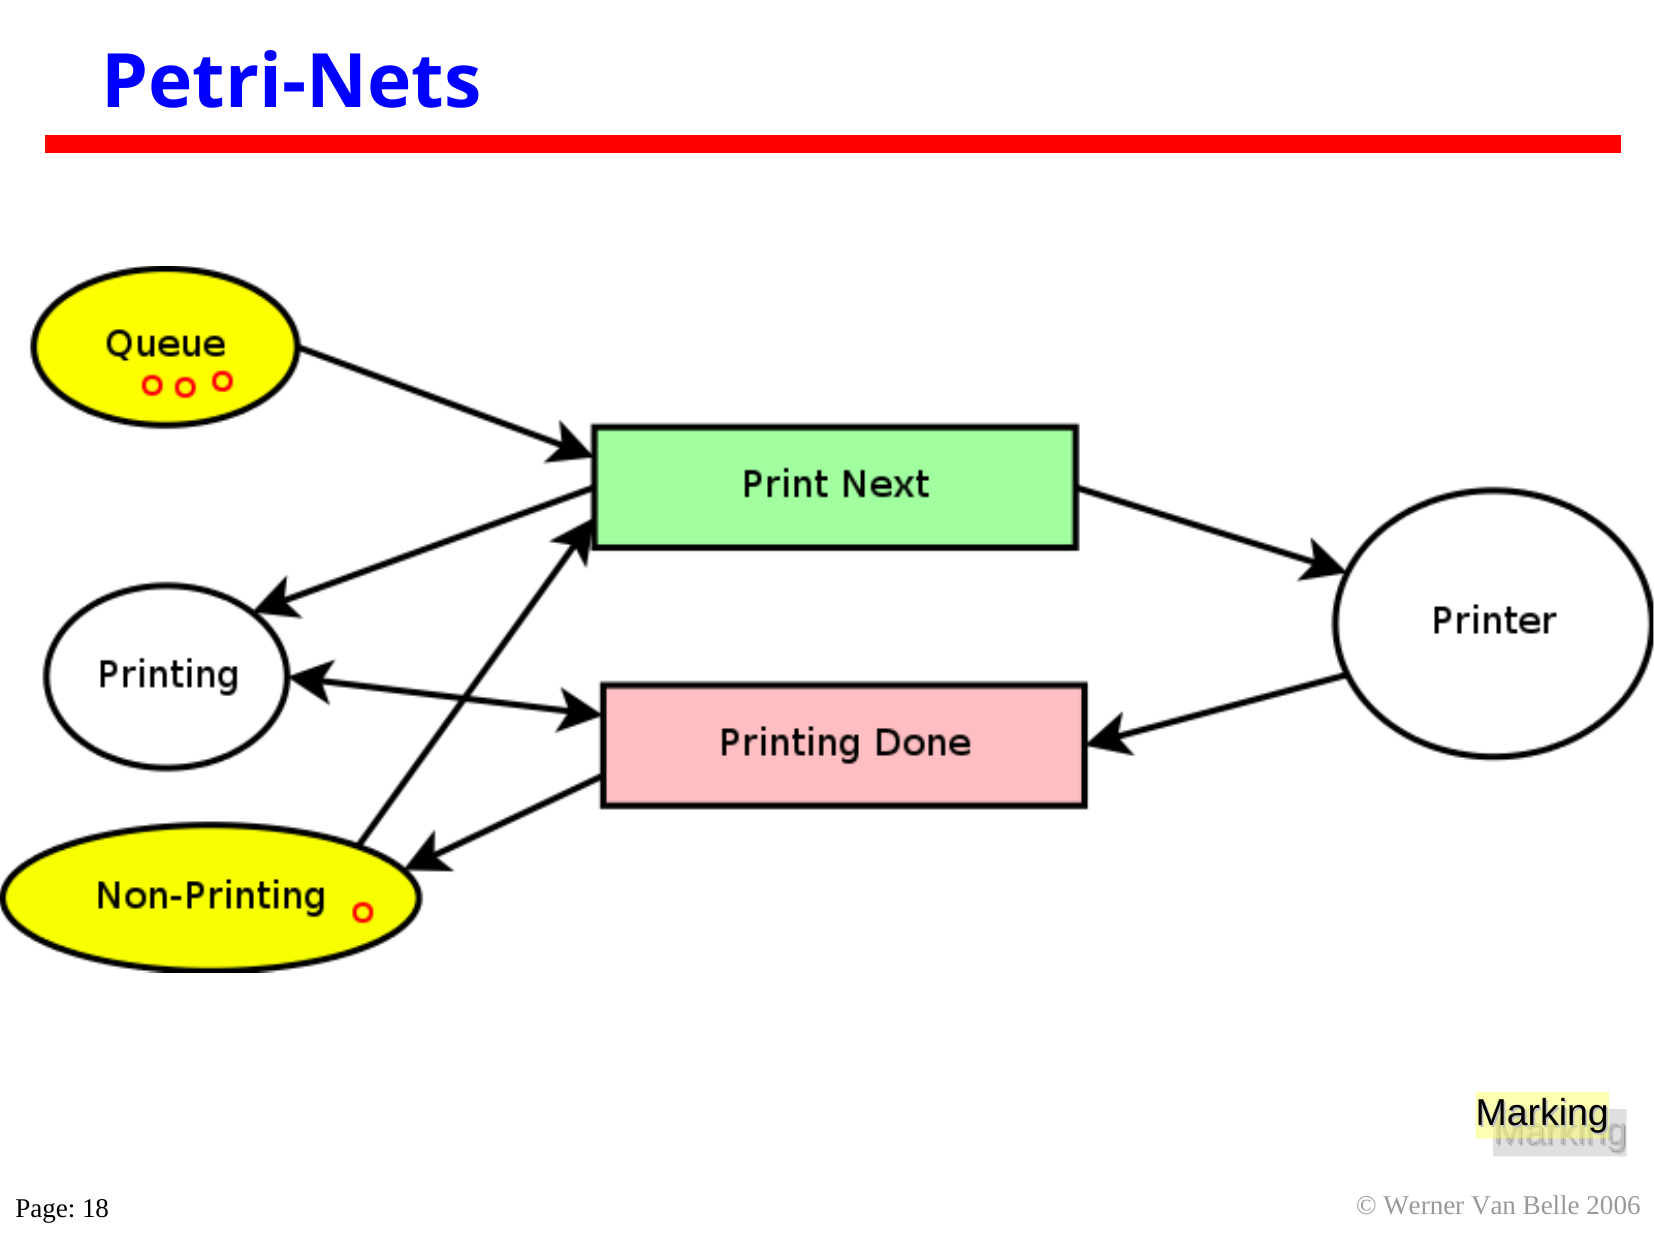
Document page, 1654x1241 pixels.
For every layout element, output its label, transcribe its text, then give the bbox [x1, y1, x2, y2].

picture [0, 266, 1654, 973]
title Petri-Nets [101, 27, 1514, 130]
text_box Marking [1475, 1091, 1609, 1139]
